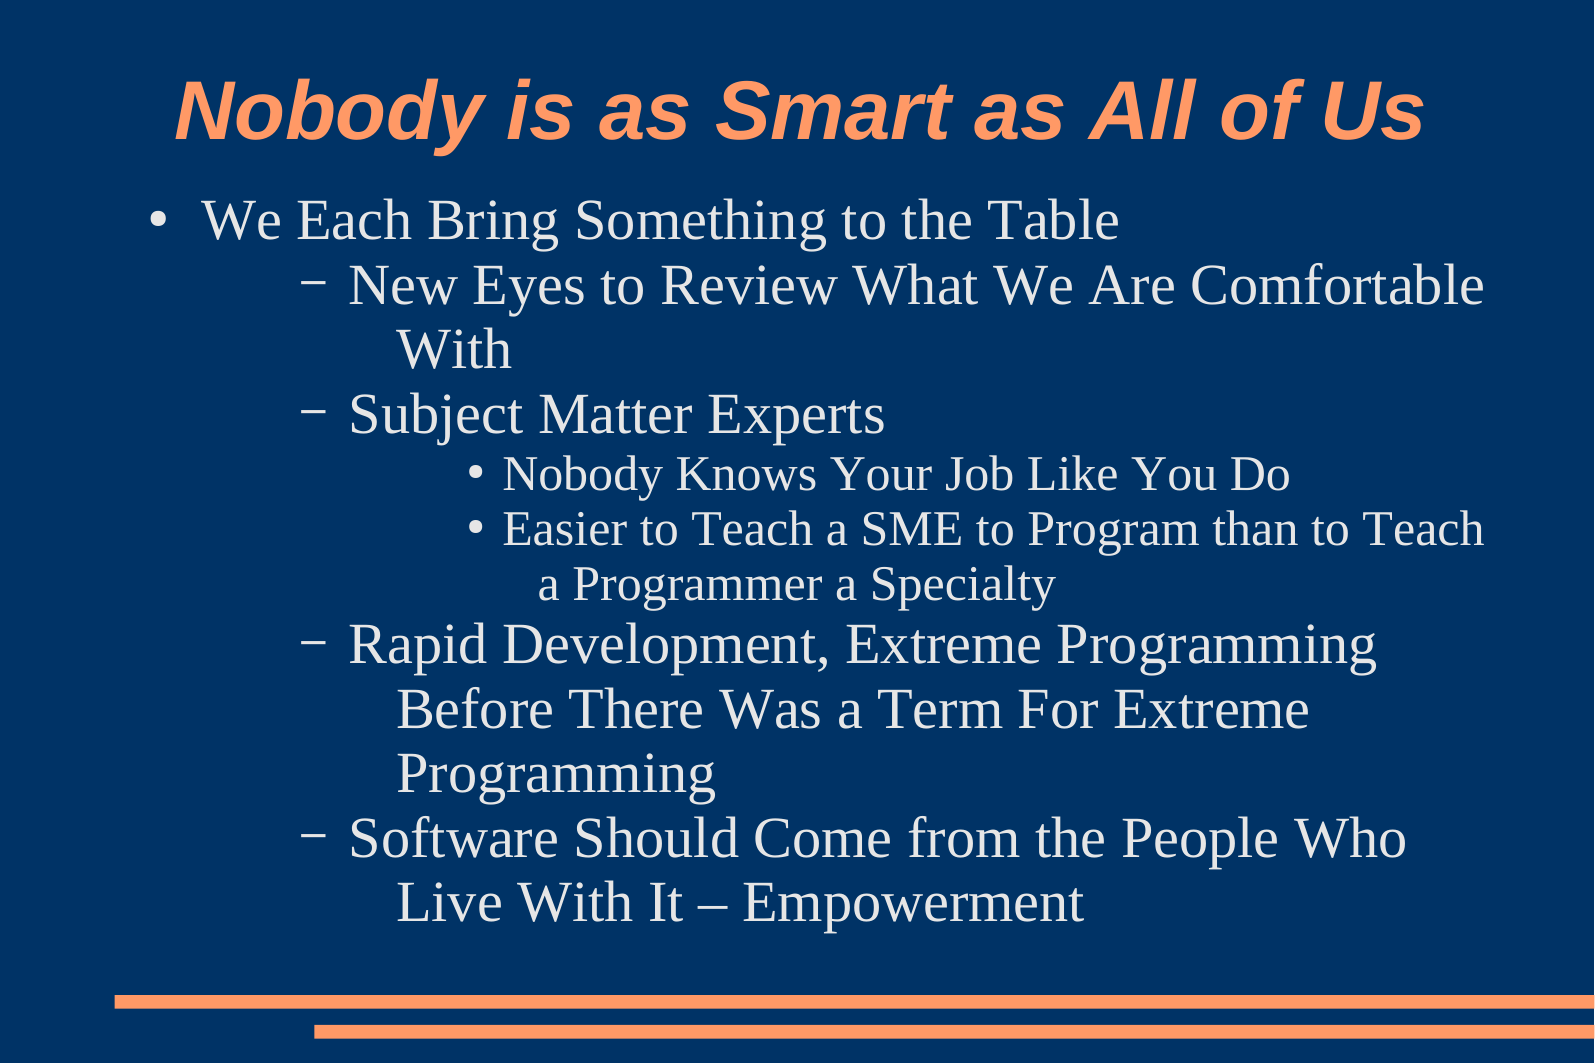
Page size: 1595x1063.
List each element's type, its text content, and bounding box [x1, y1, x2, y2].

list We Each Bring Something to the Table New Eyes to Review What We Are Comfortable With Subject Matter Experts Nobody Knows Your Job Like You Do Easier to Teach a SME to Program than to Teach a Programmer a Specialty Rapid Development, Extreme Programming Before There Was a Term For Extreme Programming Software Should Come from the People Who Live With It – Empowerment [112, 187, 1501, 934]
title Nobody is as Smart as All of Us [120, 21, 1483, 187]
